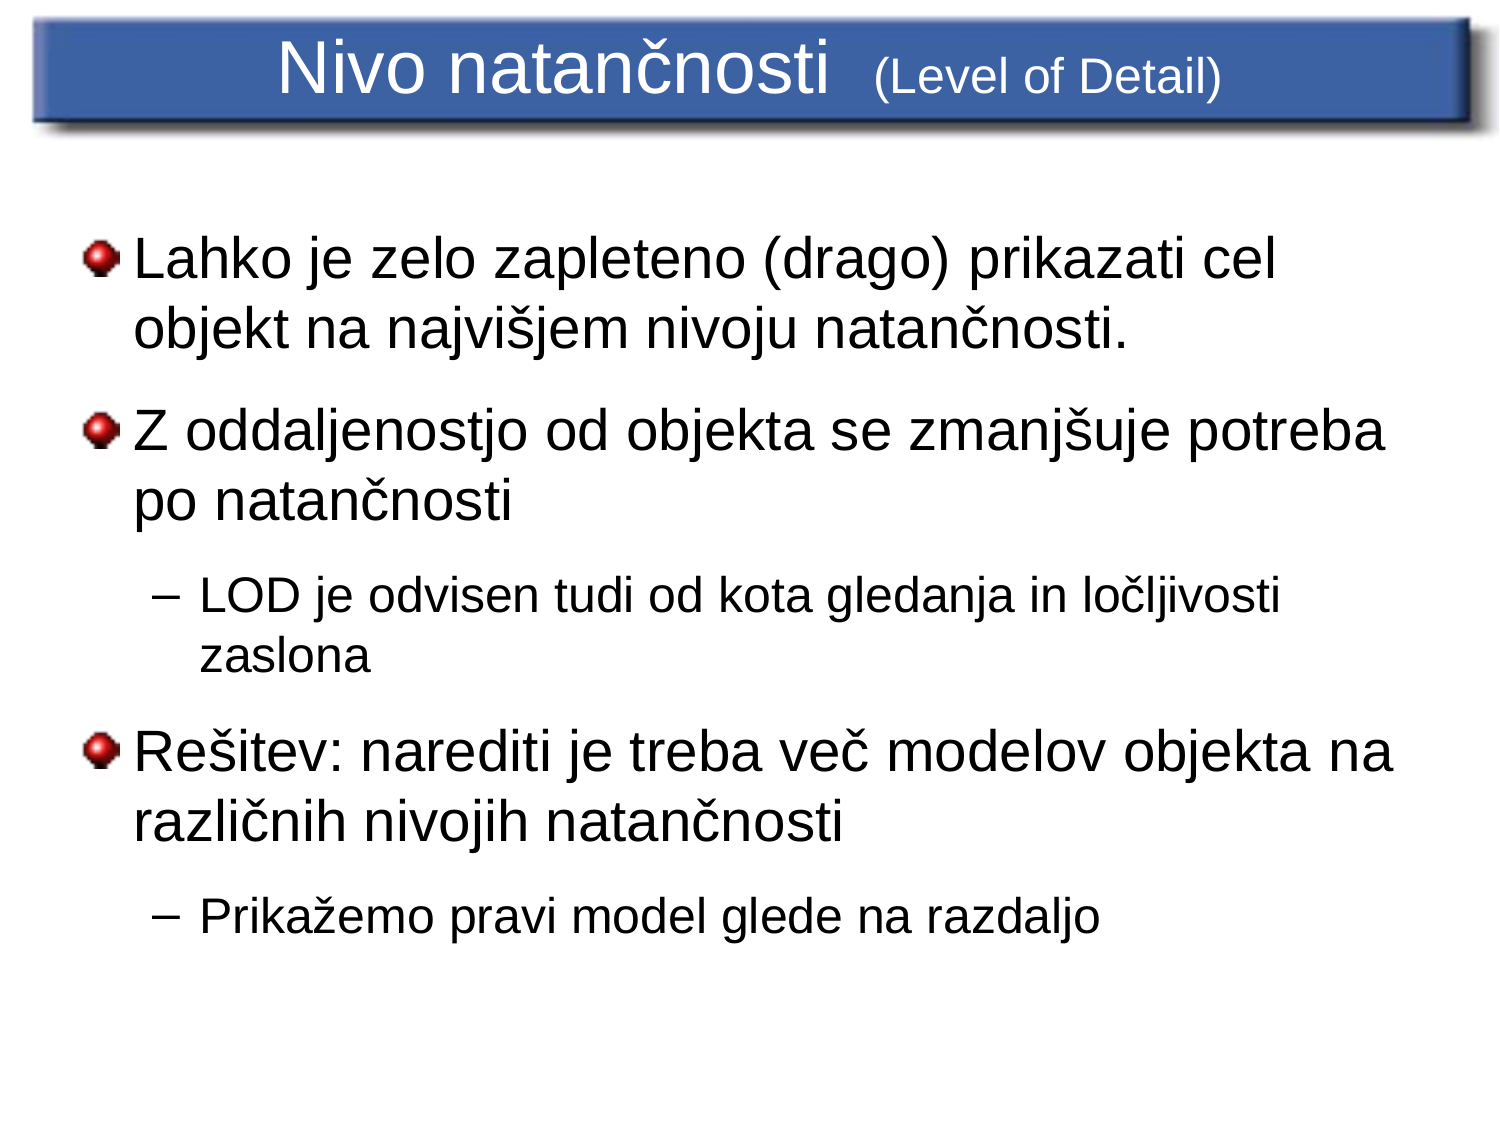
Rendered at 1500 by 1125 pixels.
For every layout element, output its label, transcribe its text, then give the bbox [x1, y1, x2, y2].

list Lahko je zelo zapleteno (drago) prikazati cel objekt na najvišjem nivoju natančnosti. Z oddaljenostjo od objekta se zmanjšuje potreba po natančnosti LOD je odvisen tudi od kota gledanja in ločljivosti zaslona Rešitev: narediti je treba več modelov objekta na različnih nivojih natančnosti Prikažemo pravi model glede na razdaljo [62, 212, 1413, 955]
picture [31, 116, 1499, 142]
title Nivo natančnosti (Level of Detail) [0, 10, 1500, 116]
